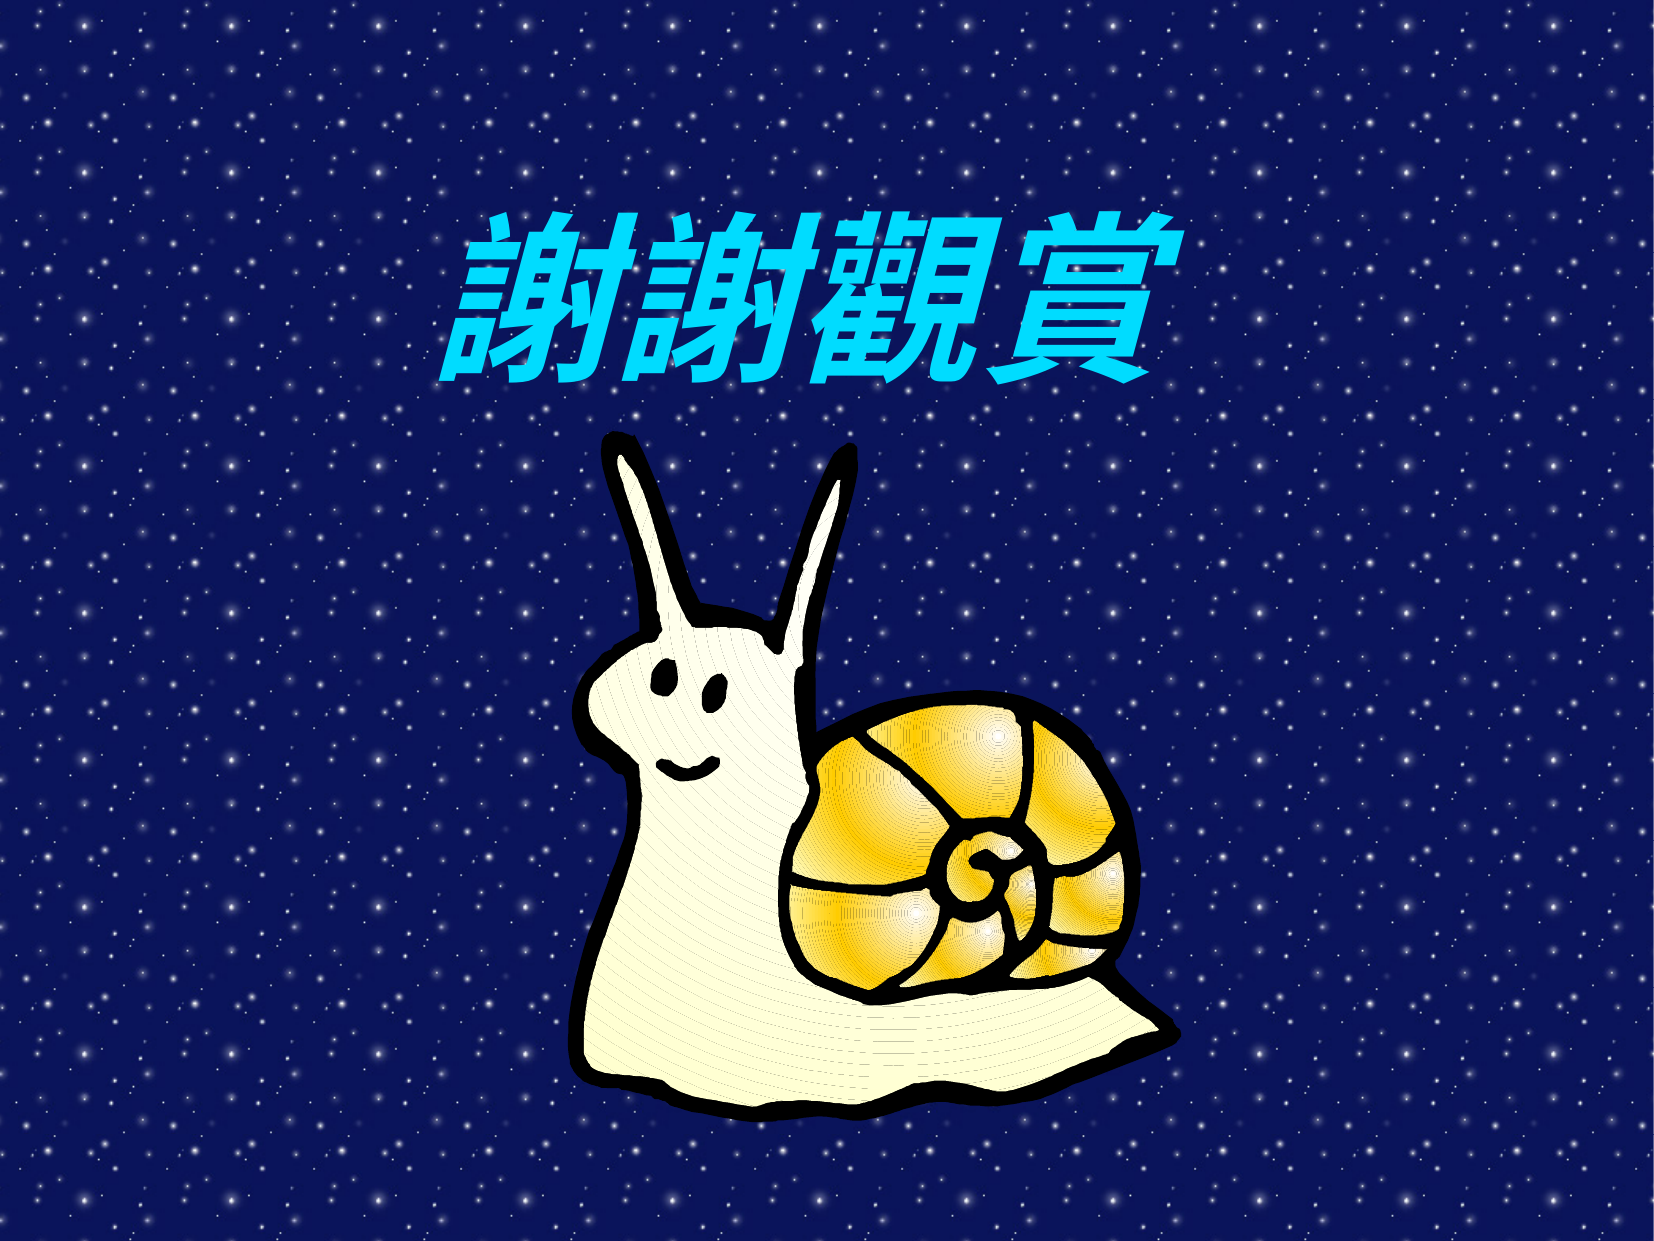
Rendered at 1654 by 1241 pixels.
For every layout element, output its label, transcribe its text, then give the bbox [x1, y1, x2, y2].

text_box 謝謝觀賞 [413, 147, 1329, 501]
picture [0, 0, 1654, 1241]
